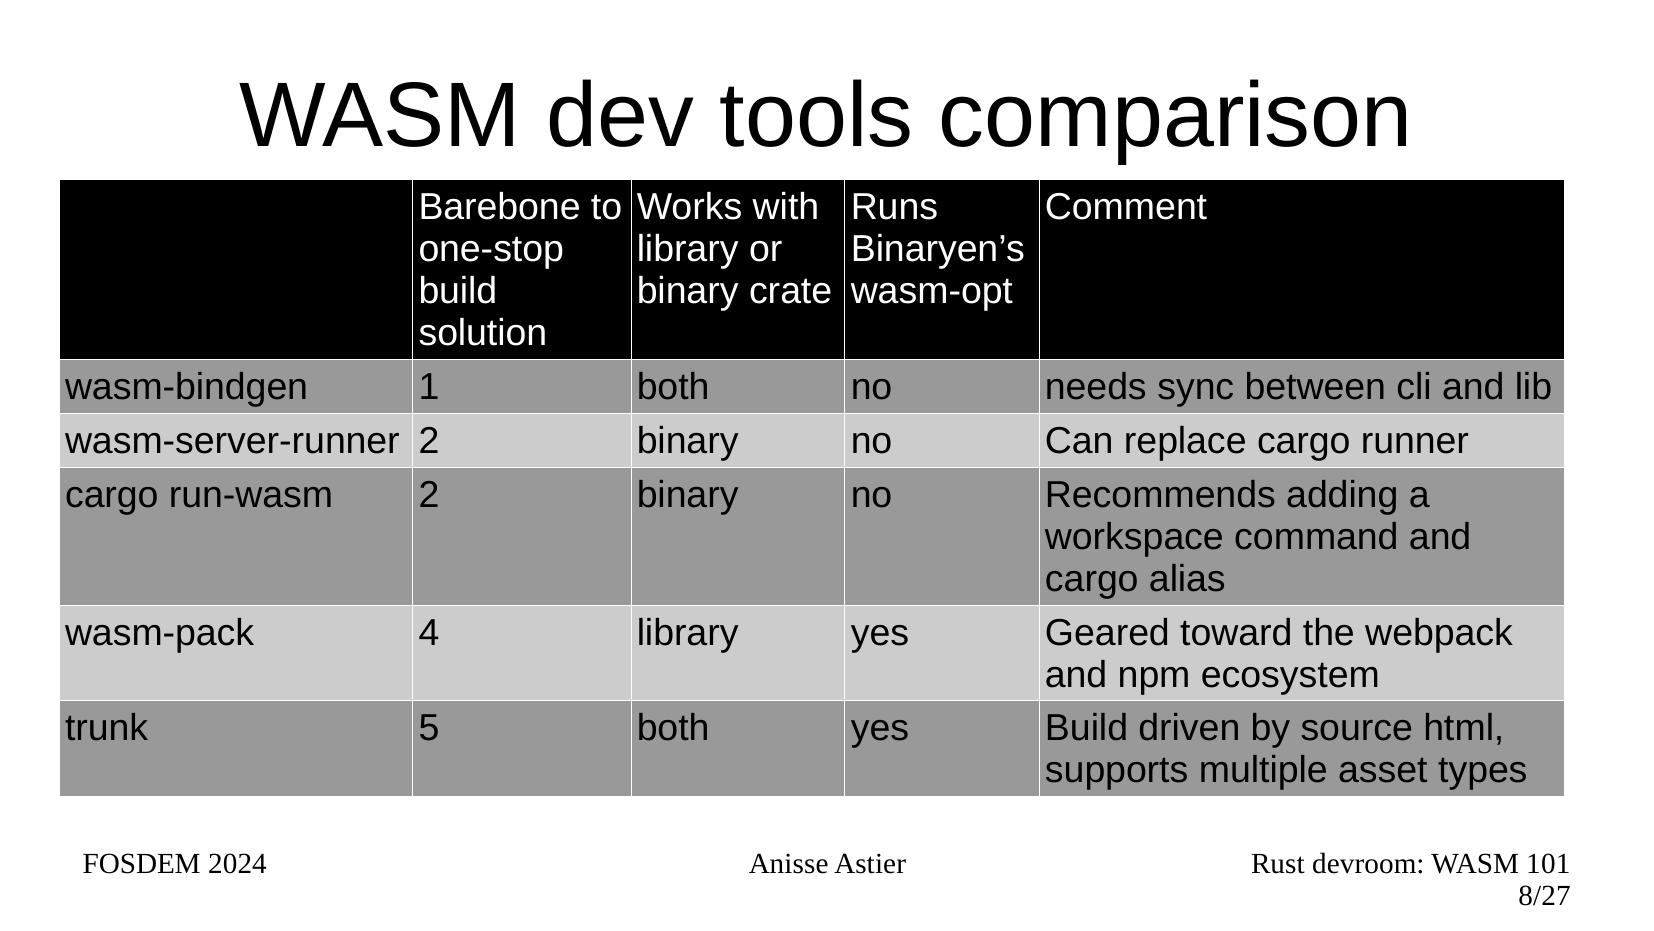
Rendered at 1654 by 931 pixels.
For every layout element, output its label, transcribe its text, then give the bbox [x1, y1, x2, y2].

table_cell 1 [413, 360, 631, 413]
table_cell 2 [413, 414, 631, 467]
title WASM dev tools comparison [82, 37, 1571, 193]
table_header Tool [60, 180, 412, 359]
table_cell wasm-bindgen [60, 360, 412, 413]
table_cell cargo run-wasm [60, 468, 412, 605]
table_cell both [632, 360, 844, 413]
table_cell no [845, 468, 1039, 605]
table_cell no [845, 414, 1039, 467]
table_cell library [632, 606, 844, 700]
table_cell no [845, 360, 1039, 413]
table_cell yes [845, 701, 1039, 796]
table_cell needs sync between cli and lib [1040, 360, 1564, 413]
table_cell 4 [413, 606, 631, 700]
table_cell yes [845, 606, 1039, 700]
table_header Comment [1040, 180, 1564, 359]
table_cell wasm-pack [60, 606, 412, 700]
table_cell trunk [60, 701, 412, 796]
table_cell Can replace cargo runner [1040, 414, 1564, 467]
table_cell binary [632, 414, 844, 467]
table_cell Geared toward the webpack and npm ecosystem [1040, 606, 1564, 700]
table_header Runs Binaryen’s wasm-opt [845, 180, 1039, 359]
table_header Works with library or binary crate [632, 180, 844, 359]
table_header Barebone to one-stop build solution [413, 180, 631, 359]
table_cell wasm-server-runner [60, 414, 412, 467]
table_cell Build driven by source html, supports multiple asset types [1040, 701, 1564, 796]
table_cell binary [632, 468, 844, 605]
table_cell Recommends adding a workspace command and cargo alias [1040, 468, 1564, 605]
table_cell both [632, 701, 844, 796]
table_cell 5 [413, 701, 631, 796]
table_cell 2 [413, 468, 631, 605]
